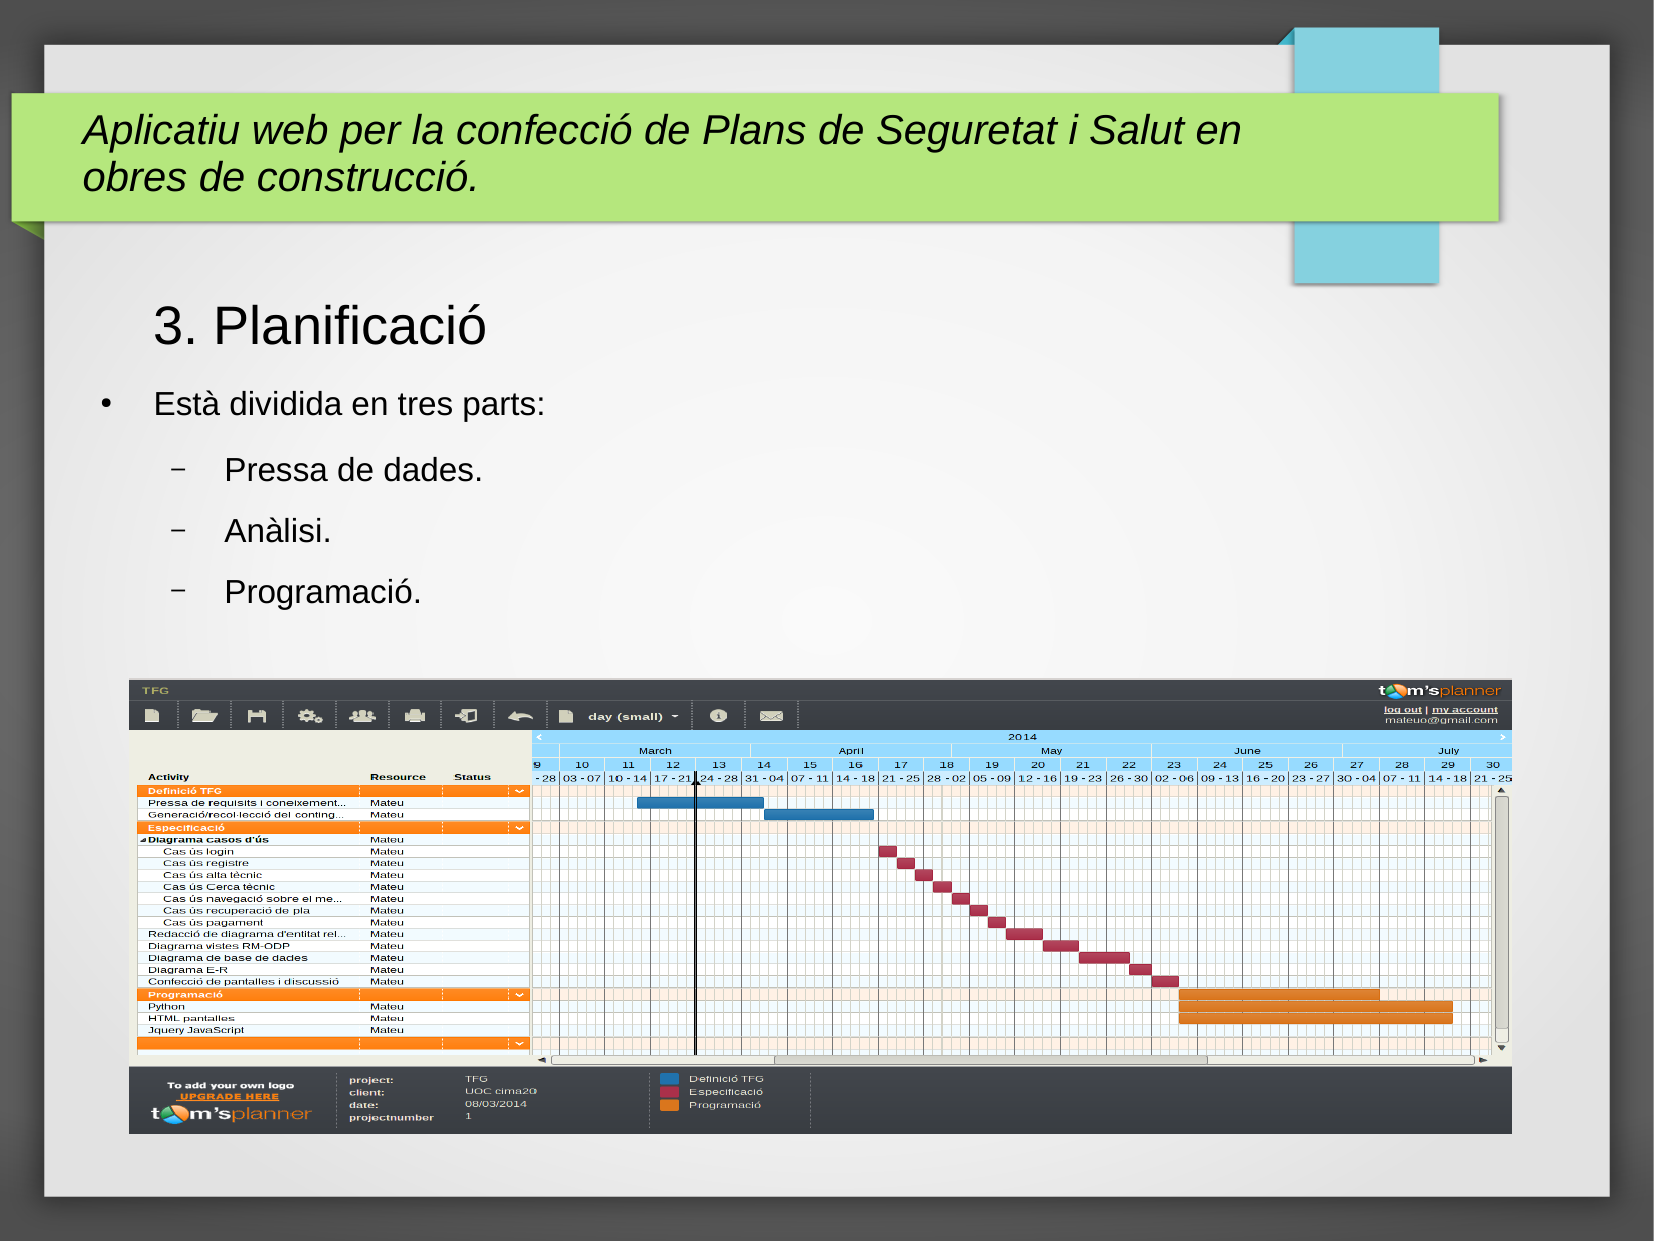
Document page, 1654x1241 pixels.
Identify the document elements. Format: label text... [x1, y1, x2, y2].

title Aplicatiu web per la confecció de Plans de Seguretat i Salut en obres de construcció. [82, 94, 1264, 213]
picture [0, 0, 1654, 1241]
list 3. Planificació Està dividida en tres parts: Pressa de dades. Anàlisi. Programació. [82, 295, 1571, 1015]
